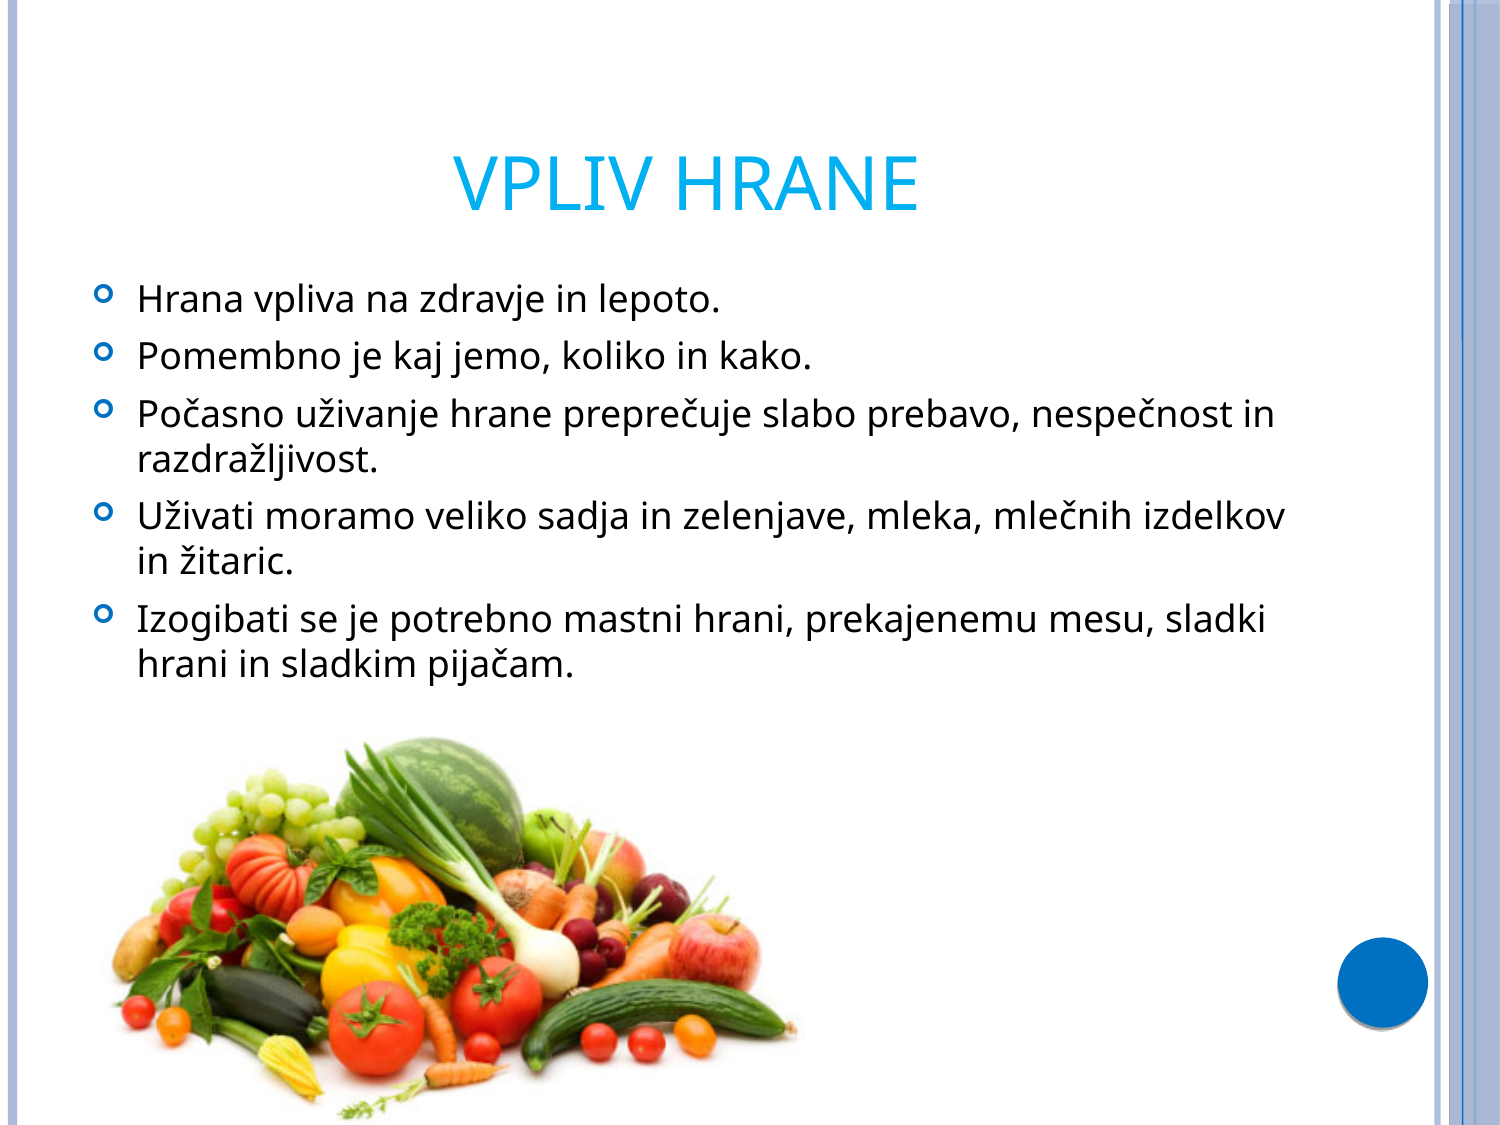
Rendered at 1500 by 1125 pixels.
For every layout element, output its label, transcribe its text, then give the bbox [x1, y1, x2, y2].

title Vpliv hrane [75, 45, 1300, 233]
picture [88, 740, 821, 1125]
list Hrana vpliva na zdravje in lepoto. Pomembno je kaj jemo, koliko in kako. Počasno uživanje hrane preprečuje slabo prebavo, nespečnost in razdražljivost. Uživati moramo veliko sadja in zelenjave, mleka, mlečnih izdelkov in žitaric. Izogibati se je potrebno mastni hrani, prekajenemu mesu, sladki hrani in sladkim pijačam. [76, 267, 1302, 740]
